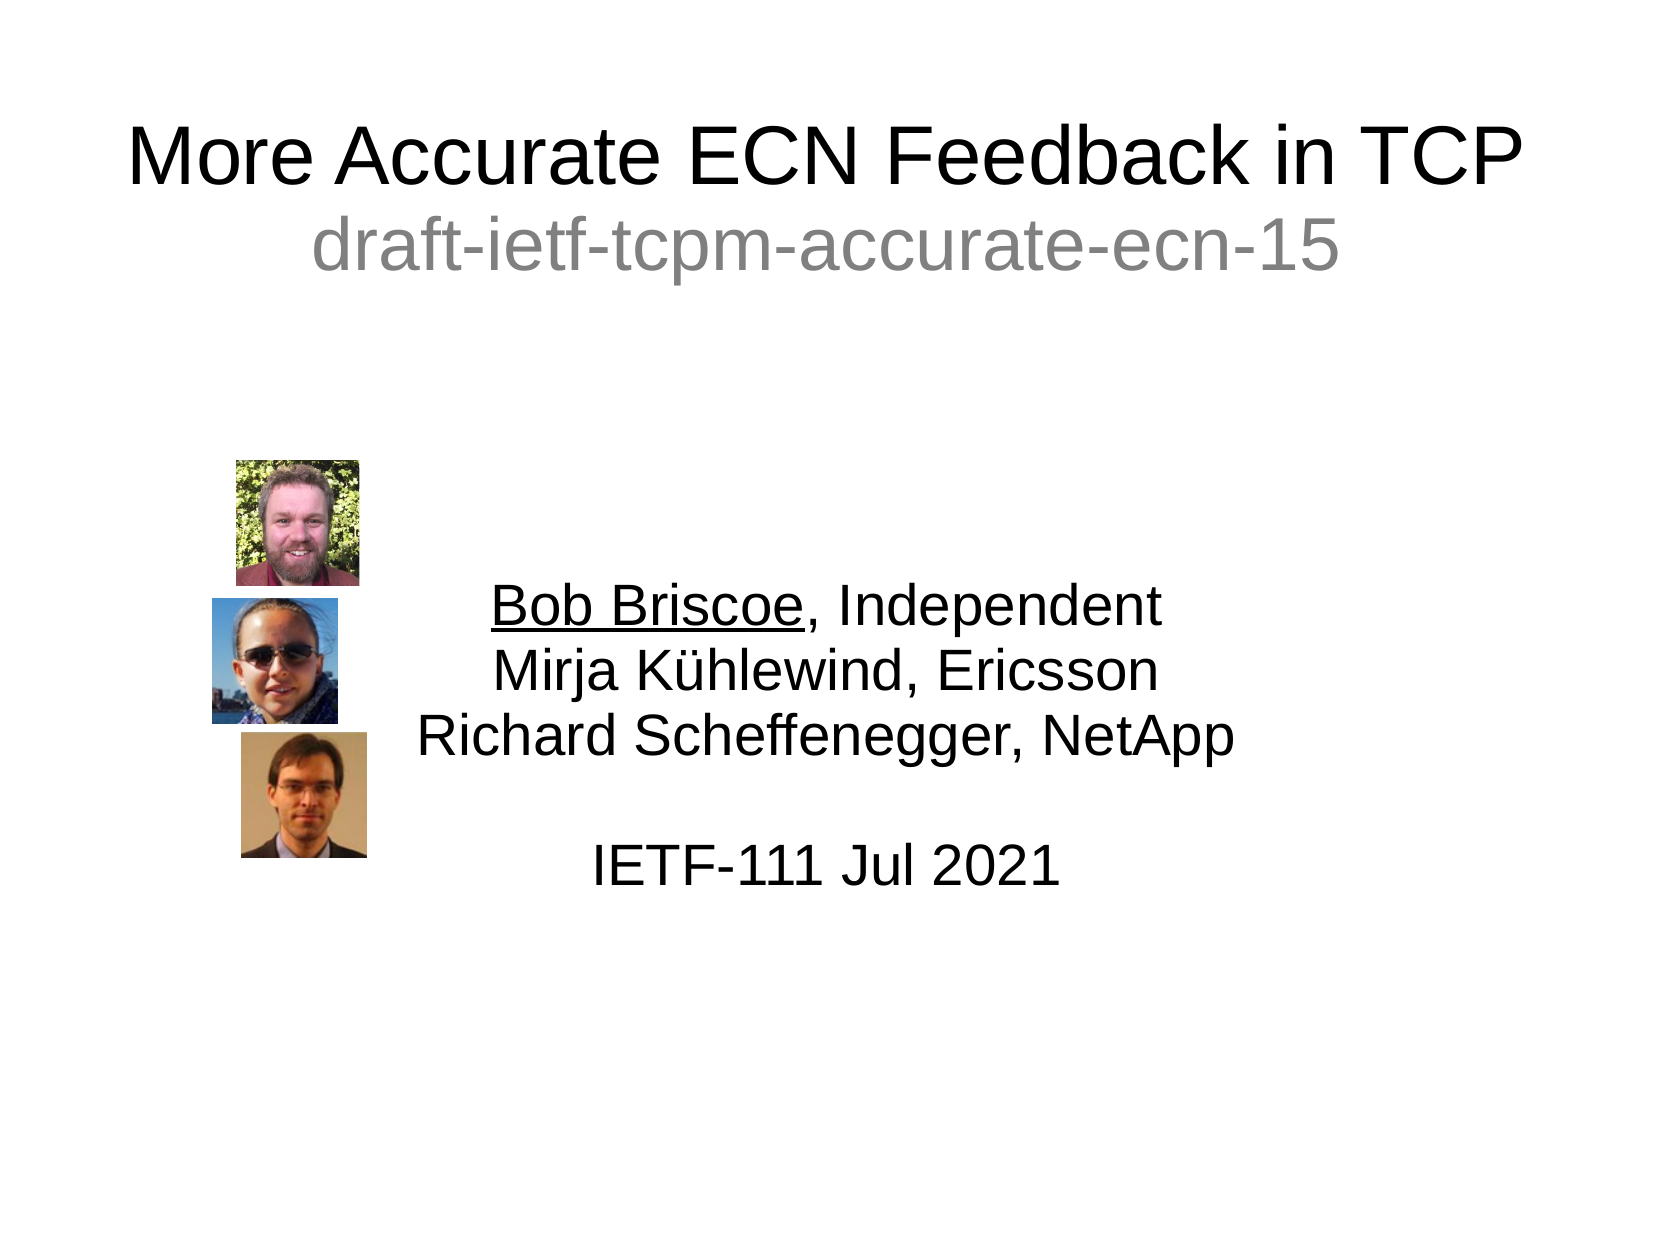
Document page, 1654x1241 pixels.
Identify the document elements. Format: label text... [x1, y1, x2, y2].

title More Accurate ECN Feedback in TCP draft-ietf-tcpm-accurate-ecn-15 [82, 58, 1571, 337]
picture [236, 460, 360, 586]
picture [212, 598, 338, 724]
picture [241, 732, 367, 858]
subtitle Bob Briscoe, Independent Mirja Kühlewind, Ericsson Richard Scheffenegger, NetApp IETF-111 Jul 2021 [82, 460, 1571, 1010]
